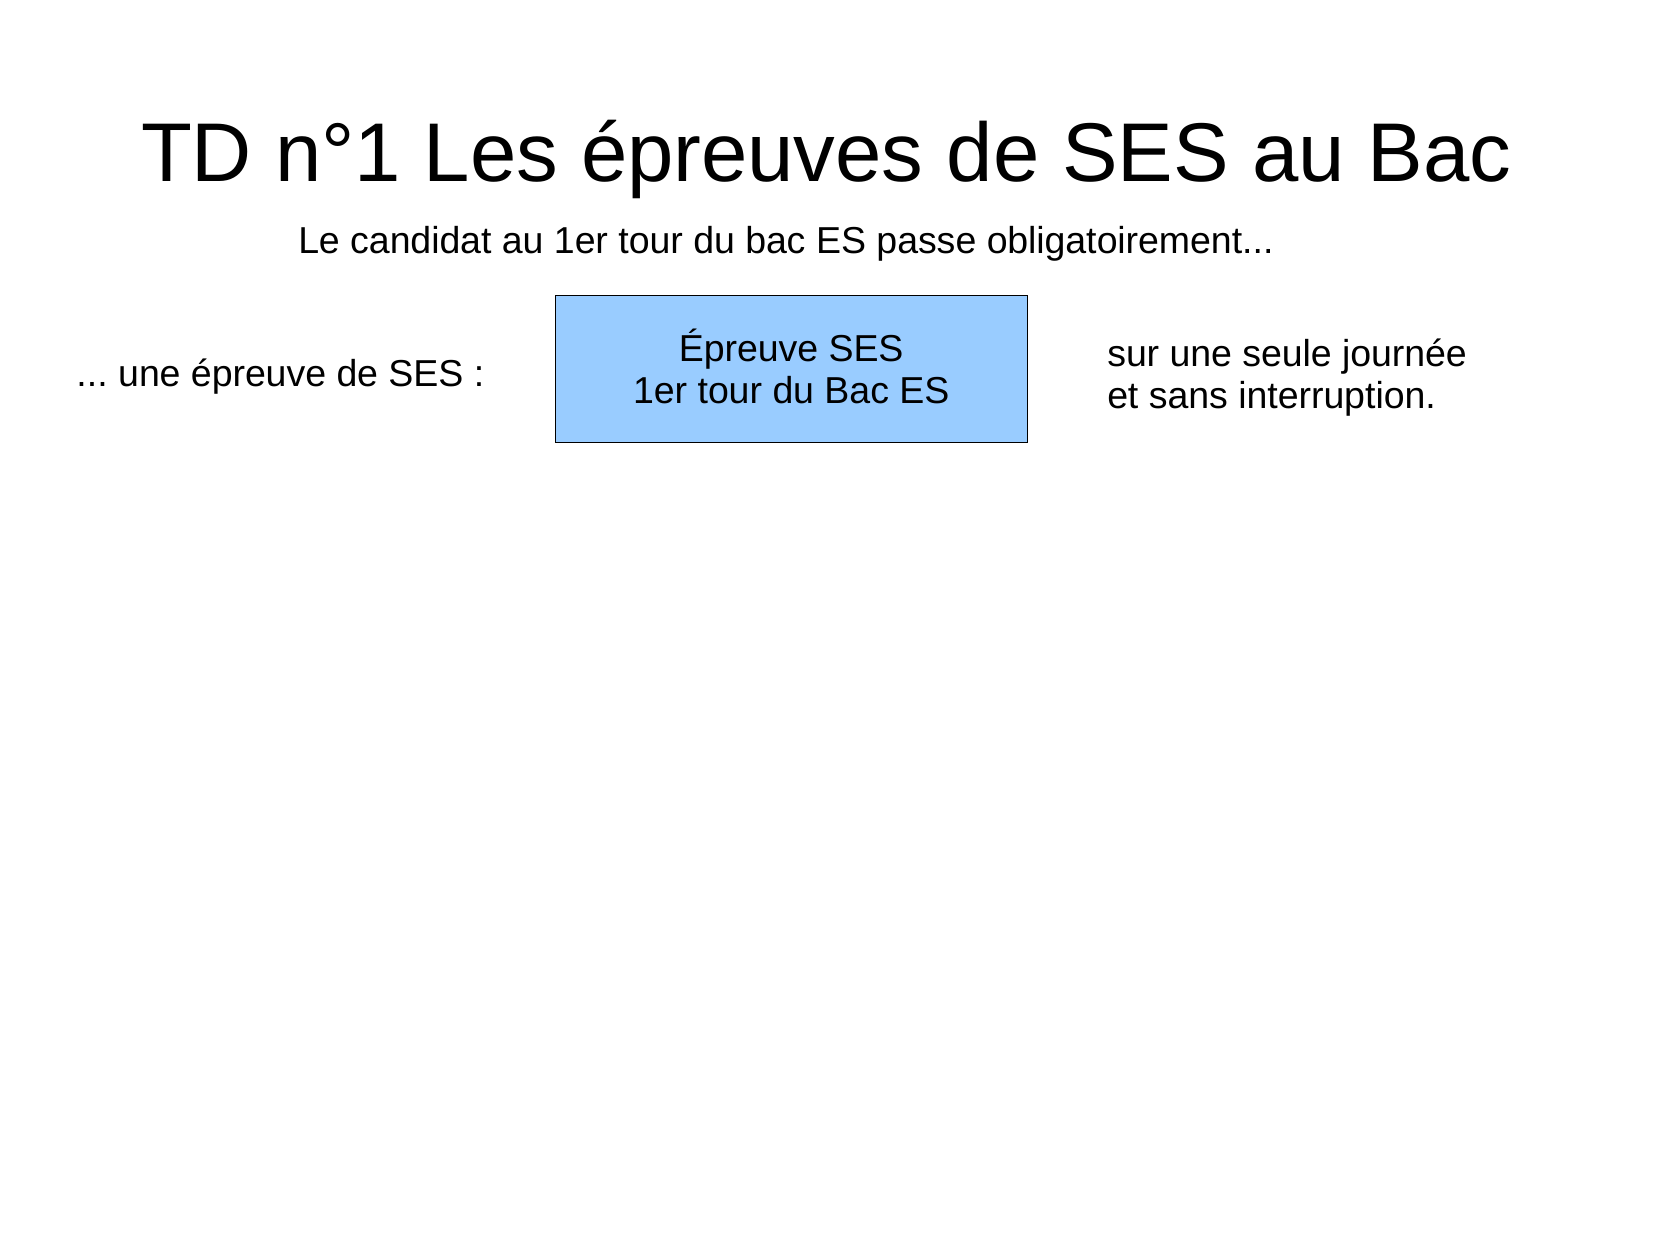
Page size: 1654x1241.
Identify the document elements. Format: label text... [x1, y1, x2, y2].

text_box Le candidat au 1er tour du bac ES passe obligatoirement... [283, 212, 1291, 270]
title TD n°1 Les épreuves de SES au Bac [82, 49, 1571, 257]
text_box Épreuve SES 1er tour du Bac ES [555, 295, 1028, 443]
text_box sur une seule journée et sans interruption. [1092, 324, 1483, 424]
text_box ... une épreuve de SES : [59, 345, 502, 403]
